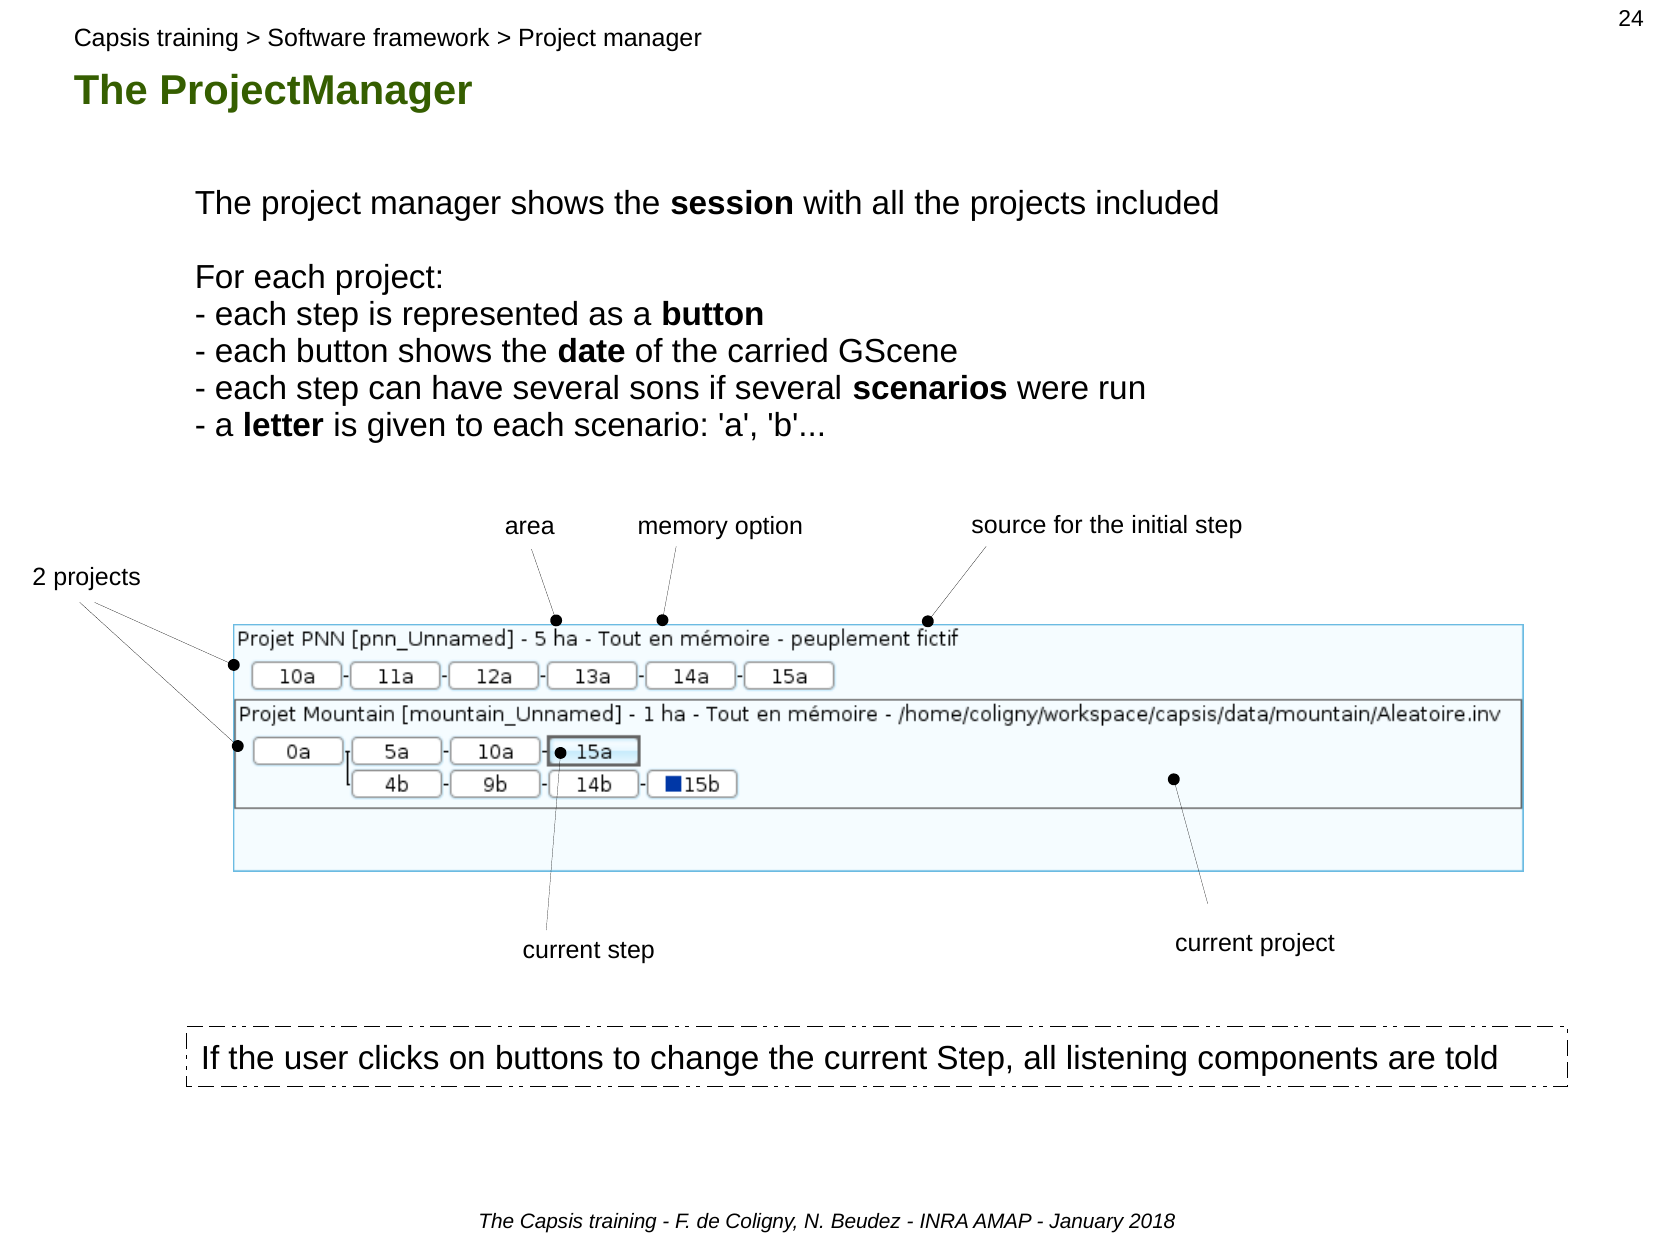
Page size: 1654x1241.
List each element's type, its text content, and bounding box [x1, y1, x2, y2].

text_box source for the initial step [956, 502, 1270, 546]
text_box memory option [623, 504, 842, 556]
text_box If the user clicks on buttons to change the current Step, all listening components are told [186, 1032, 1621, 1085]
text_box area [489, 504, 600, 548]
text_box The Capsis training - F. de Coligny, N. Beudez - INRA AMAP - January 2018 [0, 1202, 1654, 1241]
text_box 2 projects [17, 555, 249, 599]
text_box The project manager shows the session with all the projects included For each project: - each step is represented as a button - each button shows the date of the carried GScene - each step can have several sons if several scenarios were run - a letter is given to each scenario: 'a', 'b'... [180, 177, 1294, 455]
picture [233, 624, 1524, 872]
text_box The ProjectManager [59, 59, 1344, 121]
text_box current project [1160, 921, 1480, 965]
text_box current step [507, 928, 821, 972]
text_box Capsis training > Software framework > Project manager [59, 16, 1004, 59]
